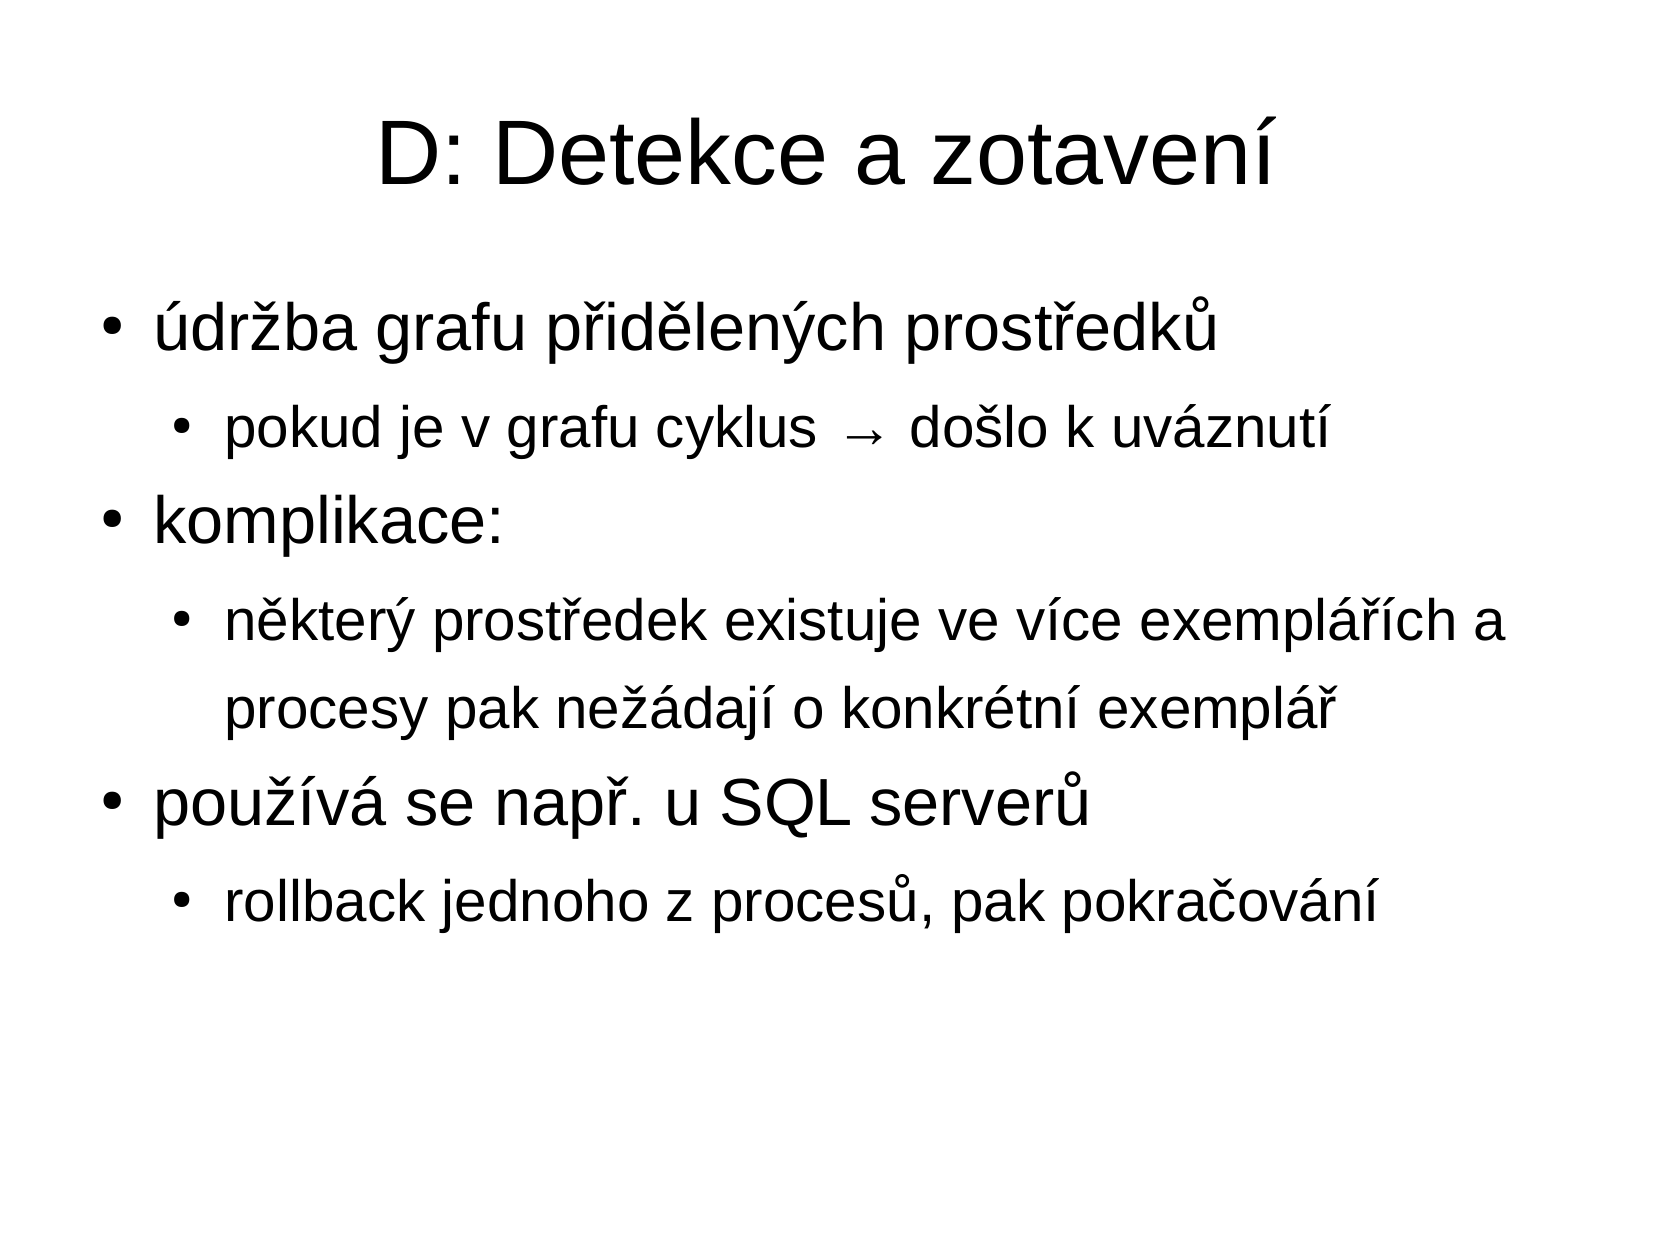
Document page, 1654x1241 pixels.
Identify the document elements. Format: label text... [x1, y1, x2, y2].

list údržba grafu přidělených prostředků pokud je v grafu cyklus → došlo k uváznutí komplikace: některý prostředek existuje ve více exemplářích a procesy pak nežádají o konkrétní exemplář používá se např. u SQL serverů rollback jednoho z procesů, pak pokračování [82, 290, 1571, 1094]
title D: Detekce a zotavení [82, 56, 1571, 250]
